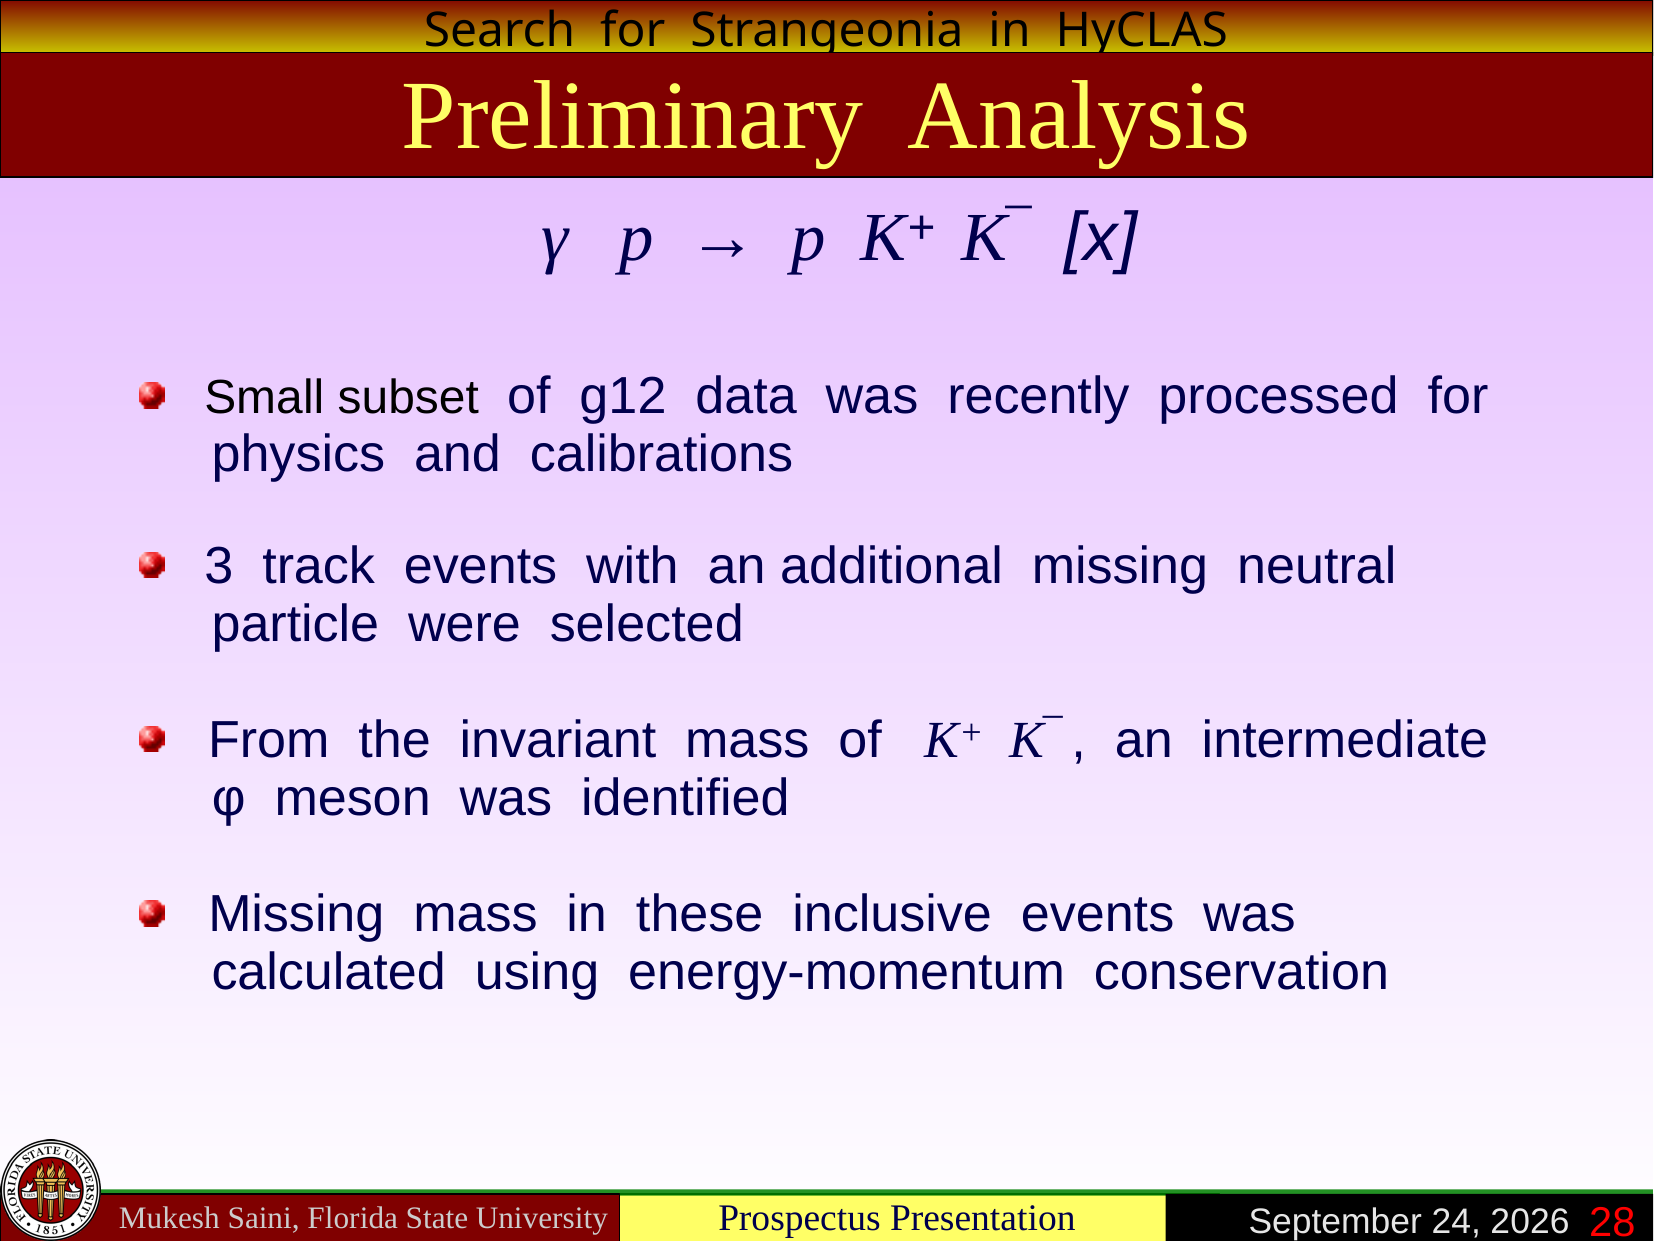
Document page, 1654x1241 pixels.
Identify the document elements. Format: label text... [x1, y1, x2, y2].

picture [0, 1139, 101, 1241]
text_box Small subset of g12 data was recently processed for physics and calibrations 3 track events with an additional missing neutral particle were selected From the invariant mass of K+ K‾ , an intermediate φ meson was identified Missing mass in these inclusive events was calculated using energy-momentum conservation [124, 358, 1529, 1010]
text_box Preliminary Analysis [386, 53, 1267, 177]
text_box γ p → p K+ K‾ [x] [412, 190, 1241, 290]
